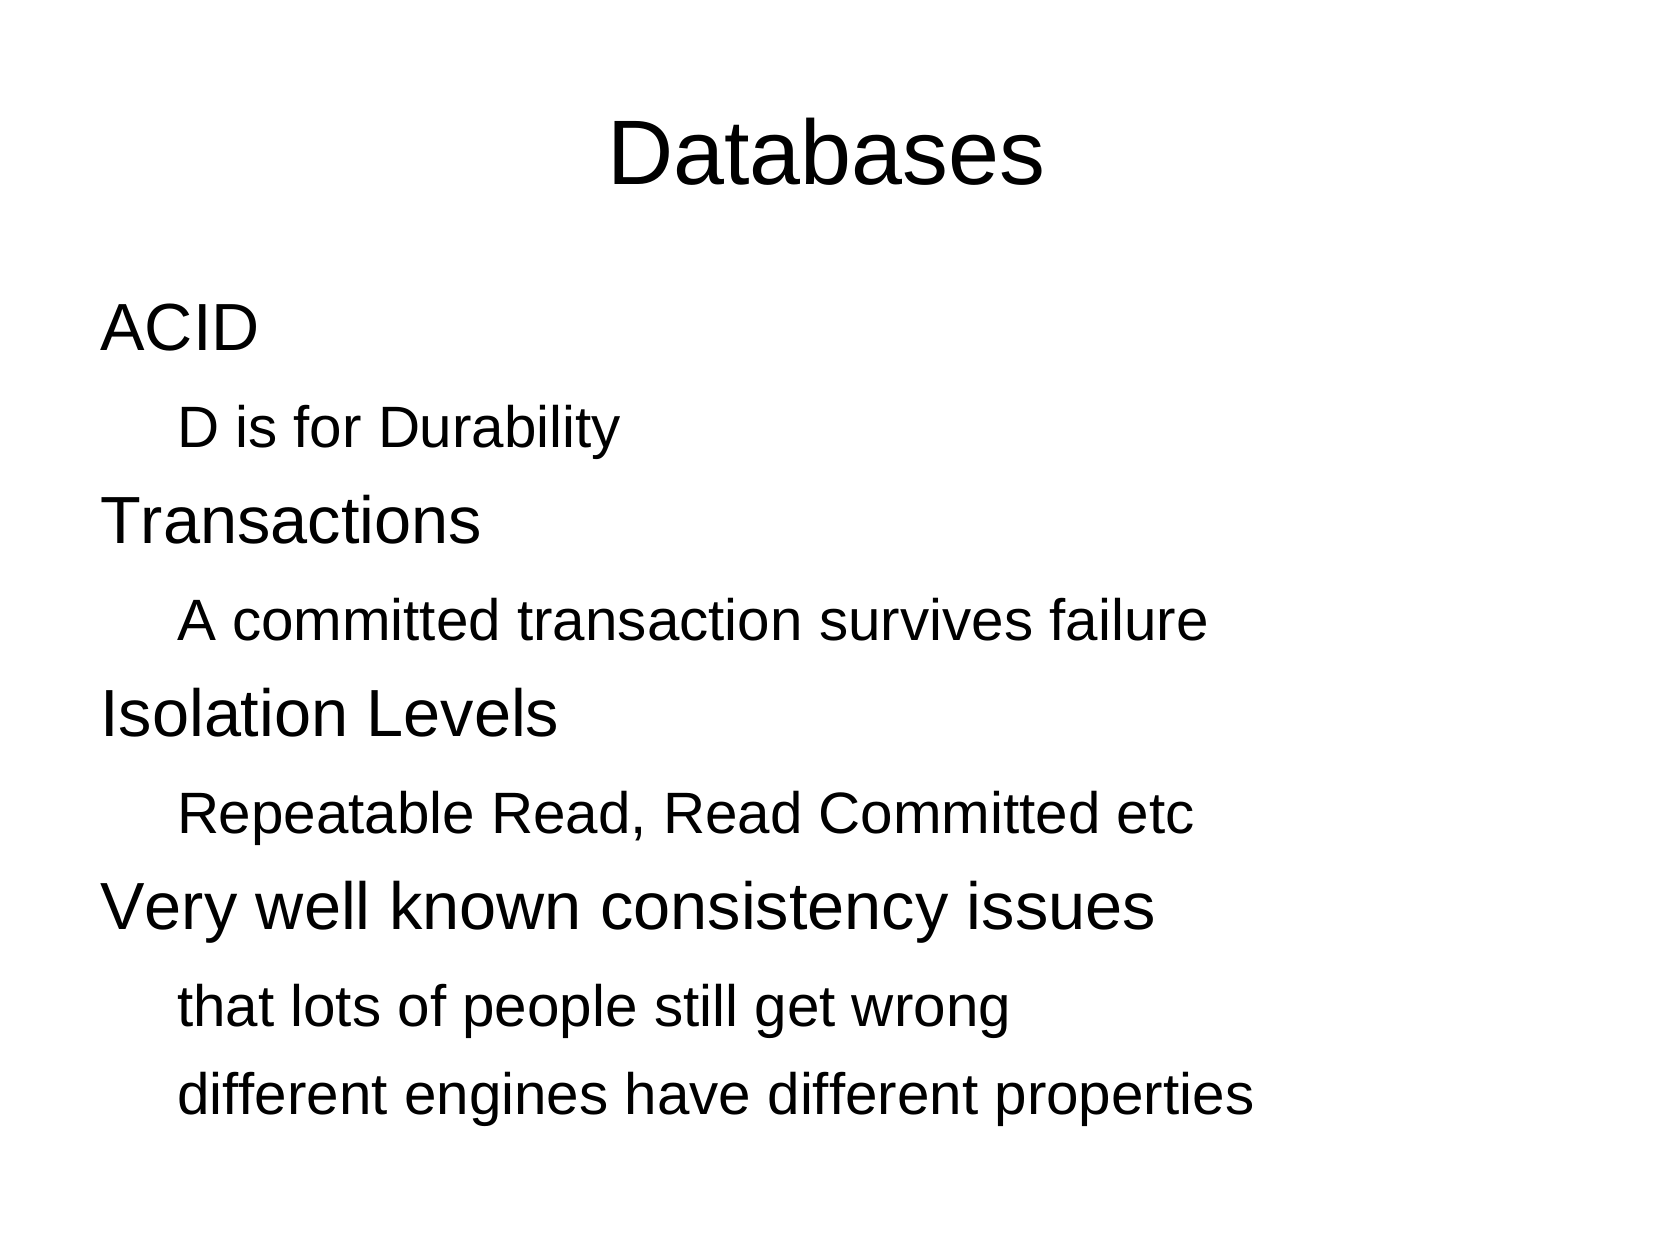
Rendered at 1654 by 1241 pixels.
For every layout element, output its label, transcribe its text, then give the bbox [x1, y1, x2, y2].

title Databases [82, 56, 1571, 250]
list ACID D is for Durability Transactions A committed transaction survives failure Isolation Levels Repeatable Read, Read Committed etc Very well known consistency issues that lots of people still get wrong different engines have different properties [82, 290, 1571, 1198]
